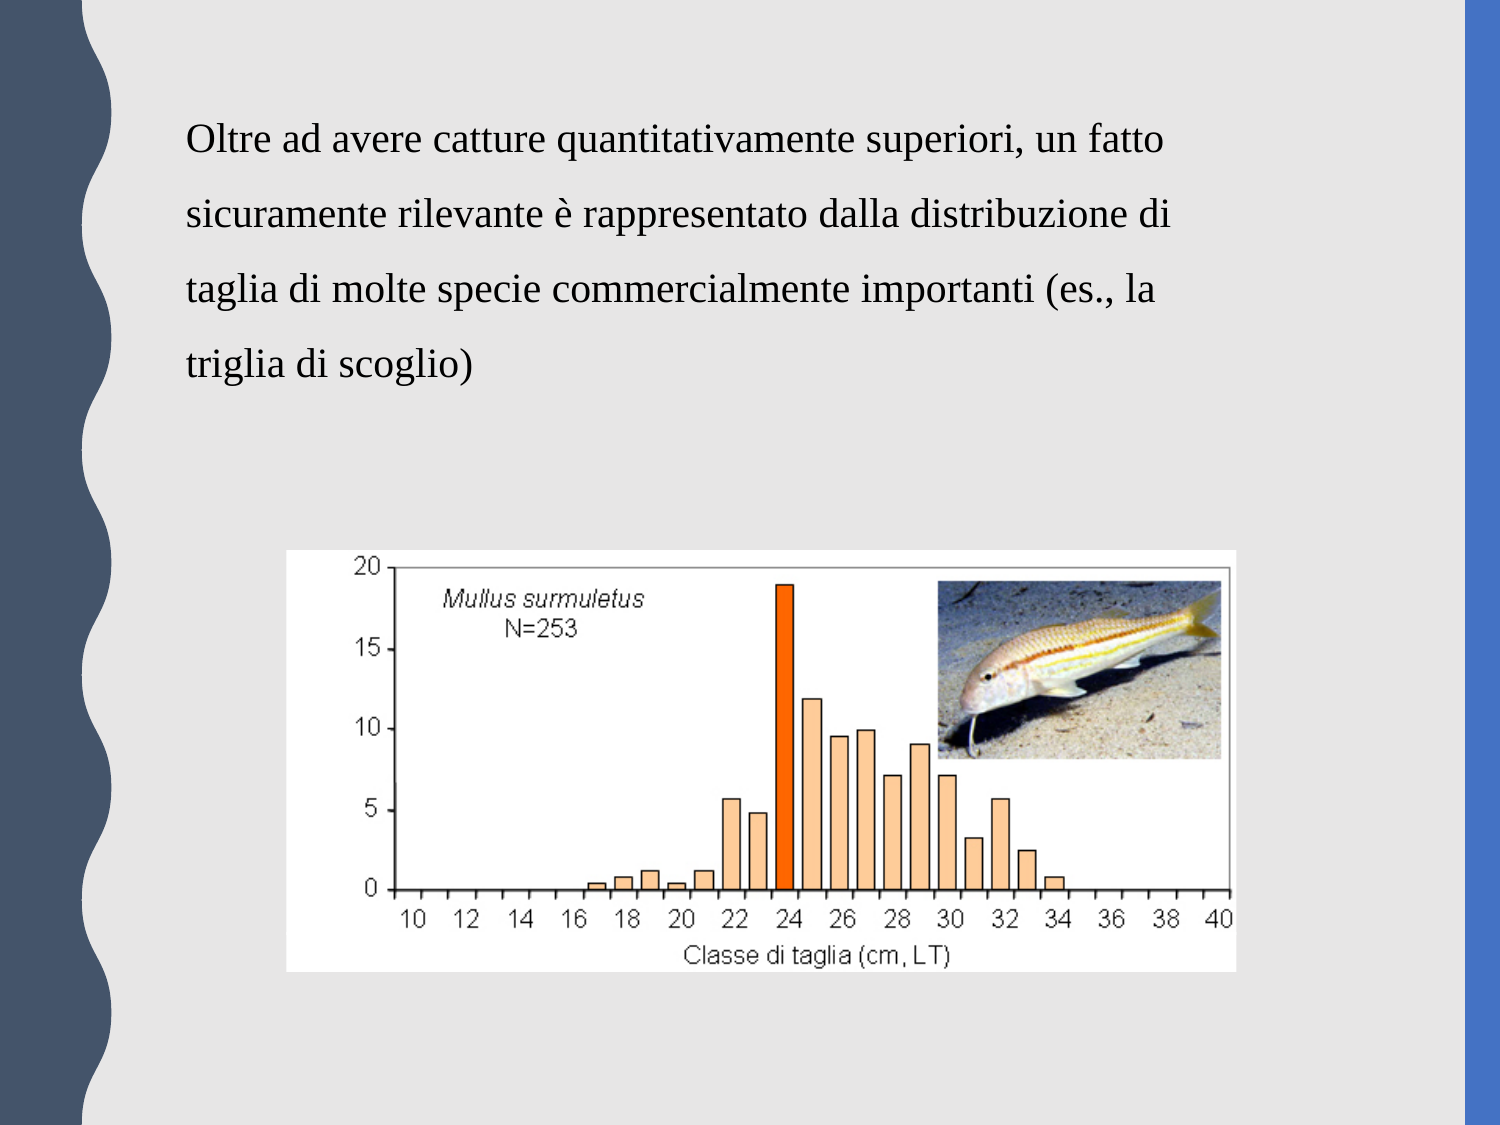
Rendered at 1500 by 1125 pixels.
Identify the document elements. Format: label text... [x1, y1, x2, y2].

text_box Oltre ad avere catture quantitativamente superiori, un fatto sicuramente rilevante è rappresentato dalla distribuzione di taglia di molte specie commercialmente importanti (es., la triglia di scoglio) [171, 78, 1235, 393]
title [100, 31, 1412, 161]
picture [286, 550, 1237, 973]
